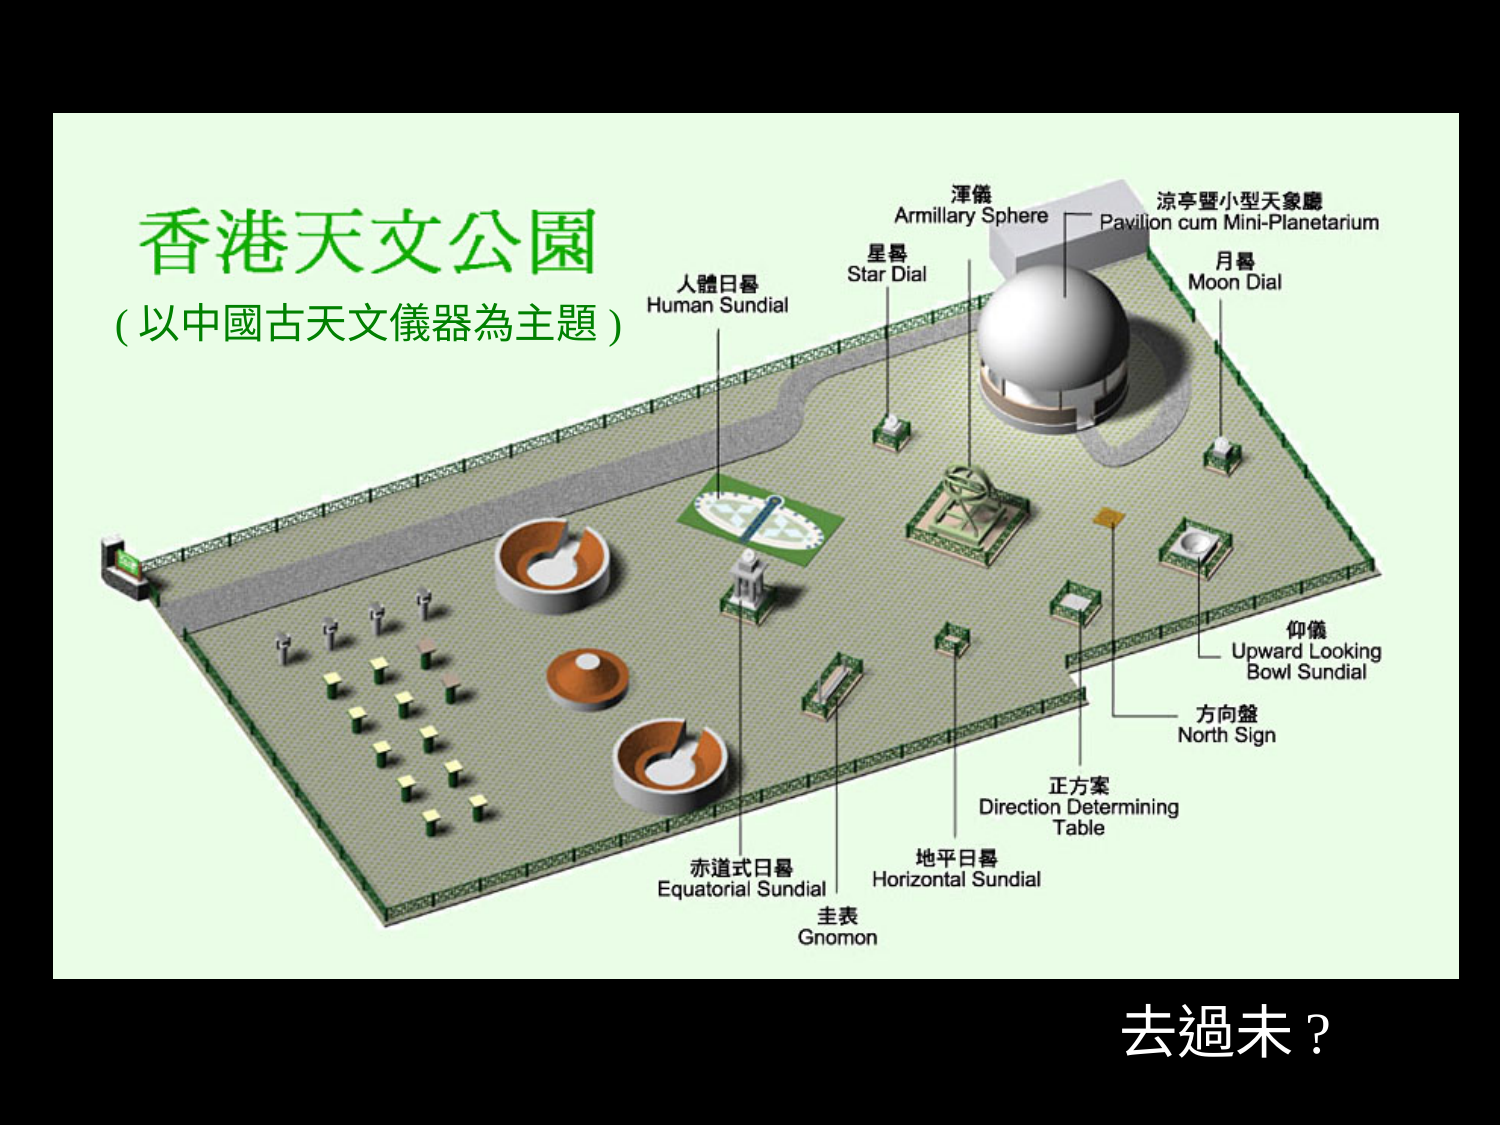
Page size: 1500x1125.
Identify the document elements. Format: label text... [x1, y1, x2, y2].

text_box (以中國古天文儀器為主題) [109, 290, 629, 353]
text_box 去過未 ? [1104, 987, 1369, 1074]
picture [53, 113, 1459, 979]
